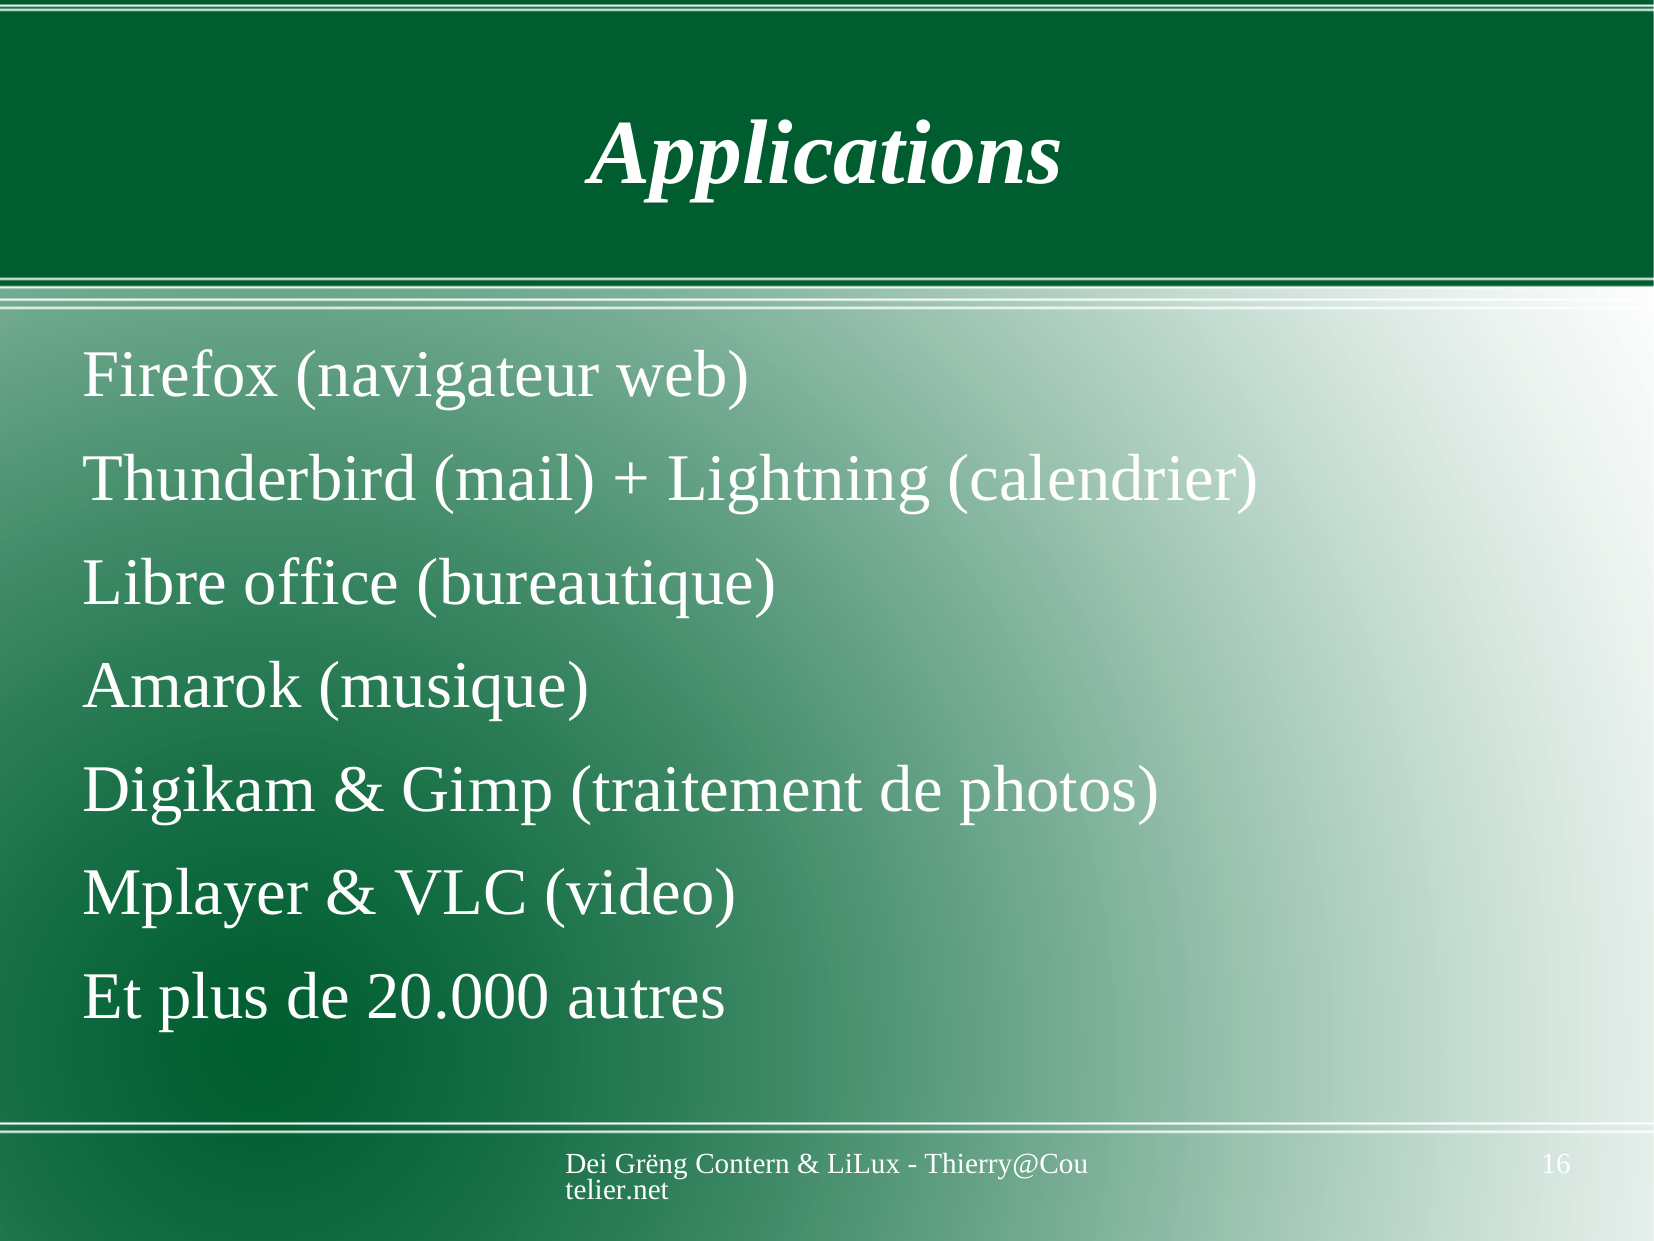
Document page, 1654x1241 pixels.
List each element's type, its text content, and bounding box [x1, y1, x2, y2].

list Firefox (navigateur web) Thunderbird (mail) + Lightning (calendrier) Libre office (bureautique) Amarok (musique) Digikam & Gimp (traitement de photos) Mplayer & VLC (video) Et plus de 20.000 autres [82, 337, 1571, 1057]
title Applications [82, 49, 1571, 257]
picture [0, 0, 1654, 1241]
